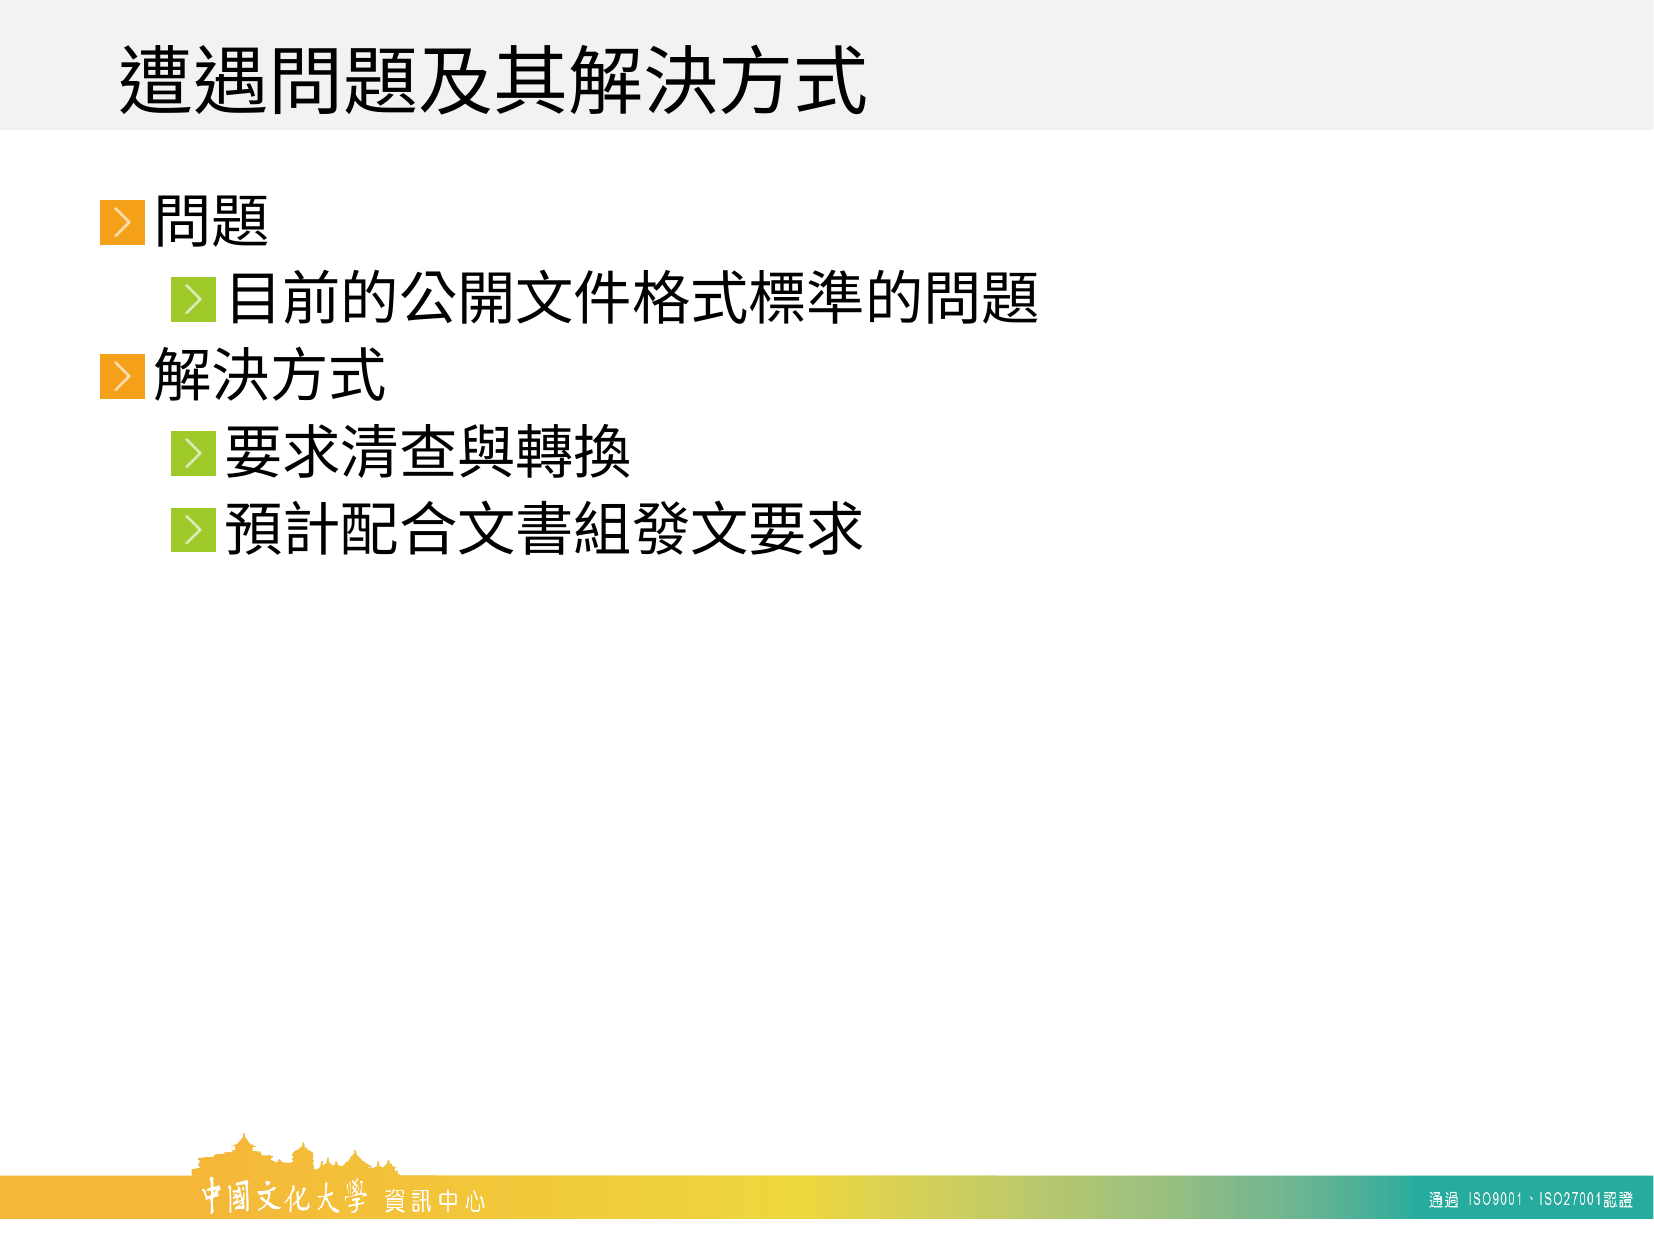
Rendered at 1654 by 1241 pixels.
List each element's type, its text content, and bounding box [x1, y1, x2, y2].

list 問題 目前的公開文件格式標準的問題 解決方式 要求清查與轉換 預計配合文書組發文要求 [82, 190, 1571, 1028]
picture [0, 1133, 1654, 1219]
title 遭遇問題及其解決方式 [118, 0, 1571, 166]
